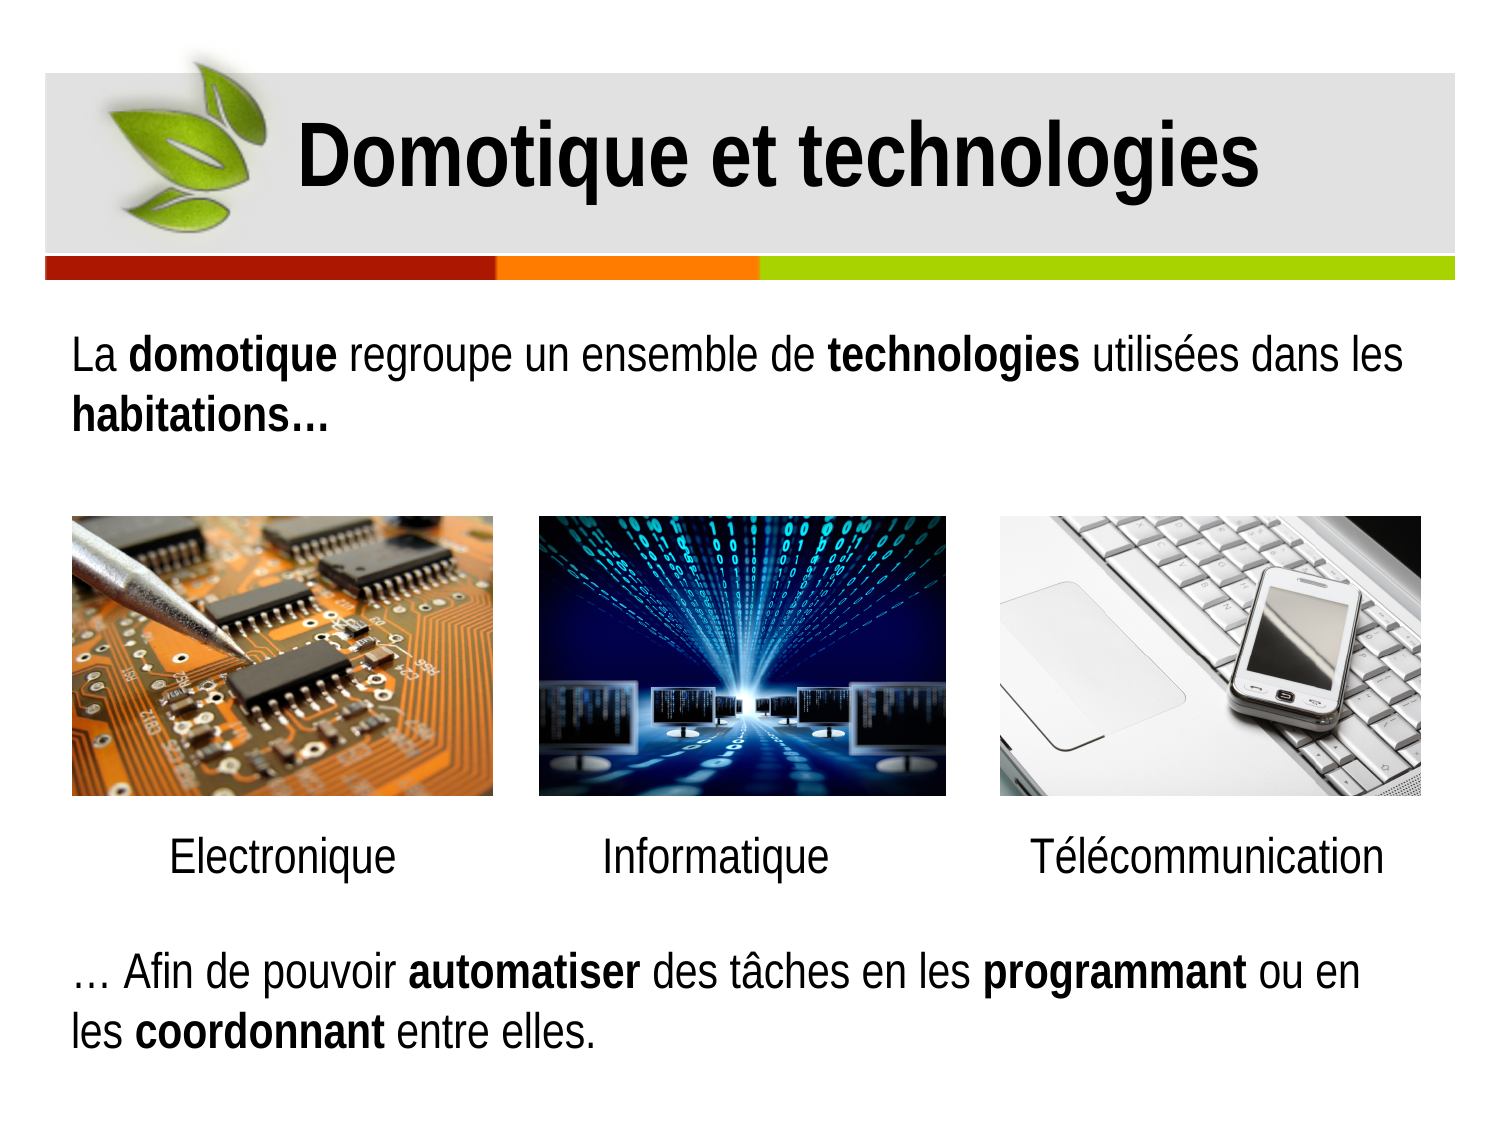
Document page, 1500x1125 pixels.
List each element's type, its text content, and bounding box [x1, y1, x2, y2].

picture [1000, 516, 1421, 796]
text_box Télécommunication [977, 815, 1438, 892]
picture [539, 516, 946, 796]
text_box Electronique [126, 815, 440, 892]
list La domotique regroupe un ensemble de technologies utilisées dans les habitations… [56, 314, 1450, 450]
text_box … Afin de pouvoir automatiser des tâches en les programmant ou en les coordonnant entre elles. [56, 931, 1433, 1067]
text_box Informatique [587, 815, 915, 892]
picture [72, 516, 493, 796]
picture [45, 35, 1455, 280]
text_box Domotique et technologies [282, 108, 1450, 230]
